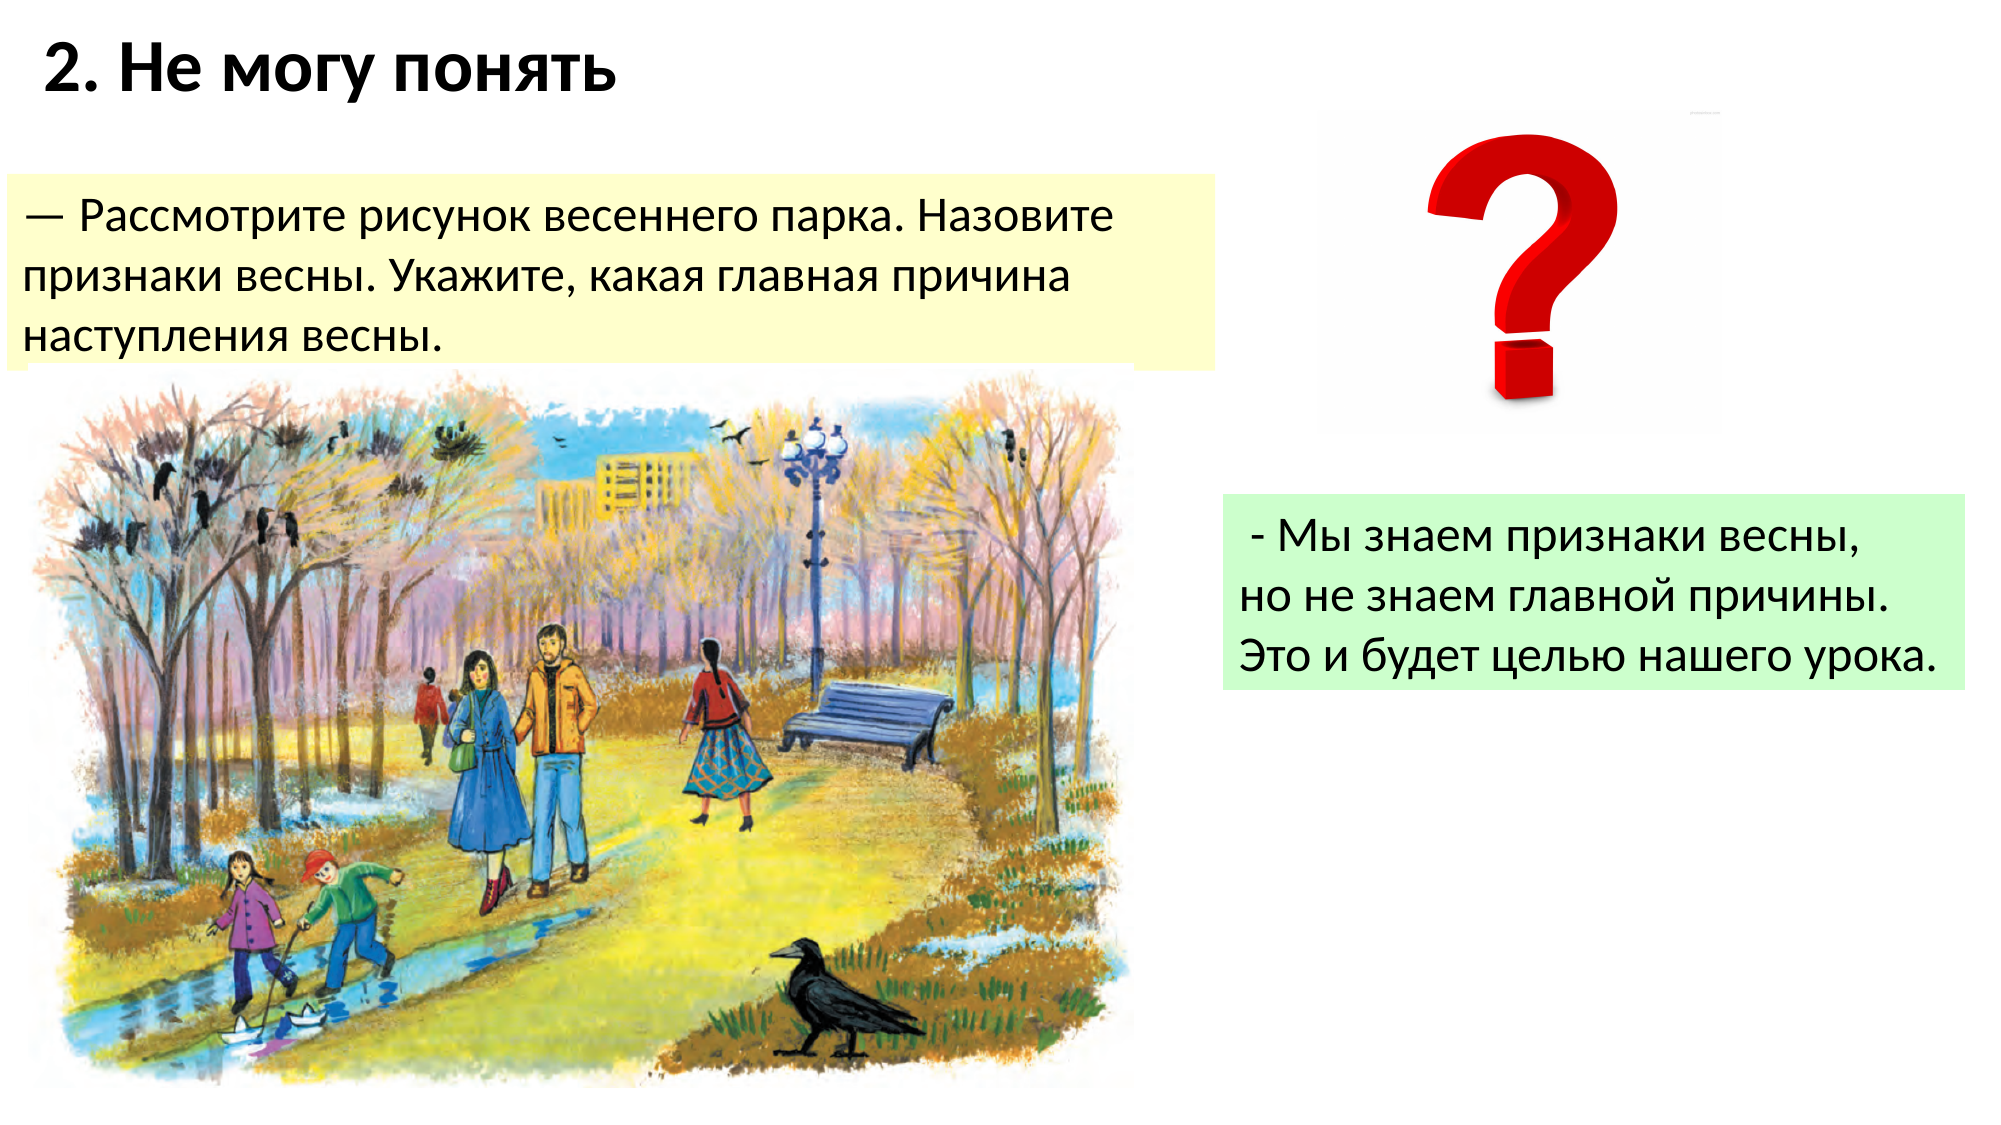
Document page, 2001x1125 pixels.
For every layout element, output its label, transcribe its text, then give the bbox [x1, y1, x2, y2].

picture [28, 363, 1134, 1108]
text_box — Рассмотрите рисунок весеннего парка. Назовите признаки весны. Укажите, какая главная причина наступления весны. [7, 173, 1216, 371]
title 2. Не могу понять [28, 19, 1161, 116]
picture [1317, 110, 1722, 434]
text_box - Мы знаем признаки весны, но не знаем главной причины. Это и будет целью нашего урока. [1224, 494, 1965, 689]
